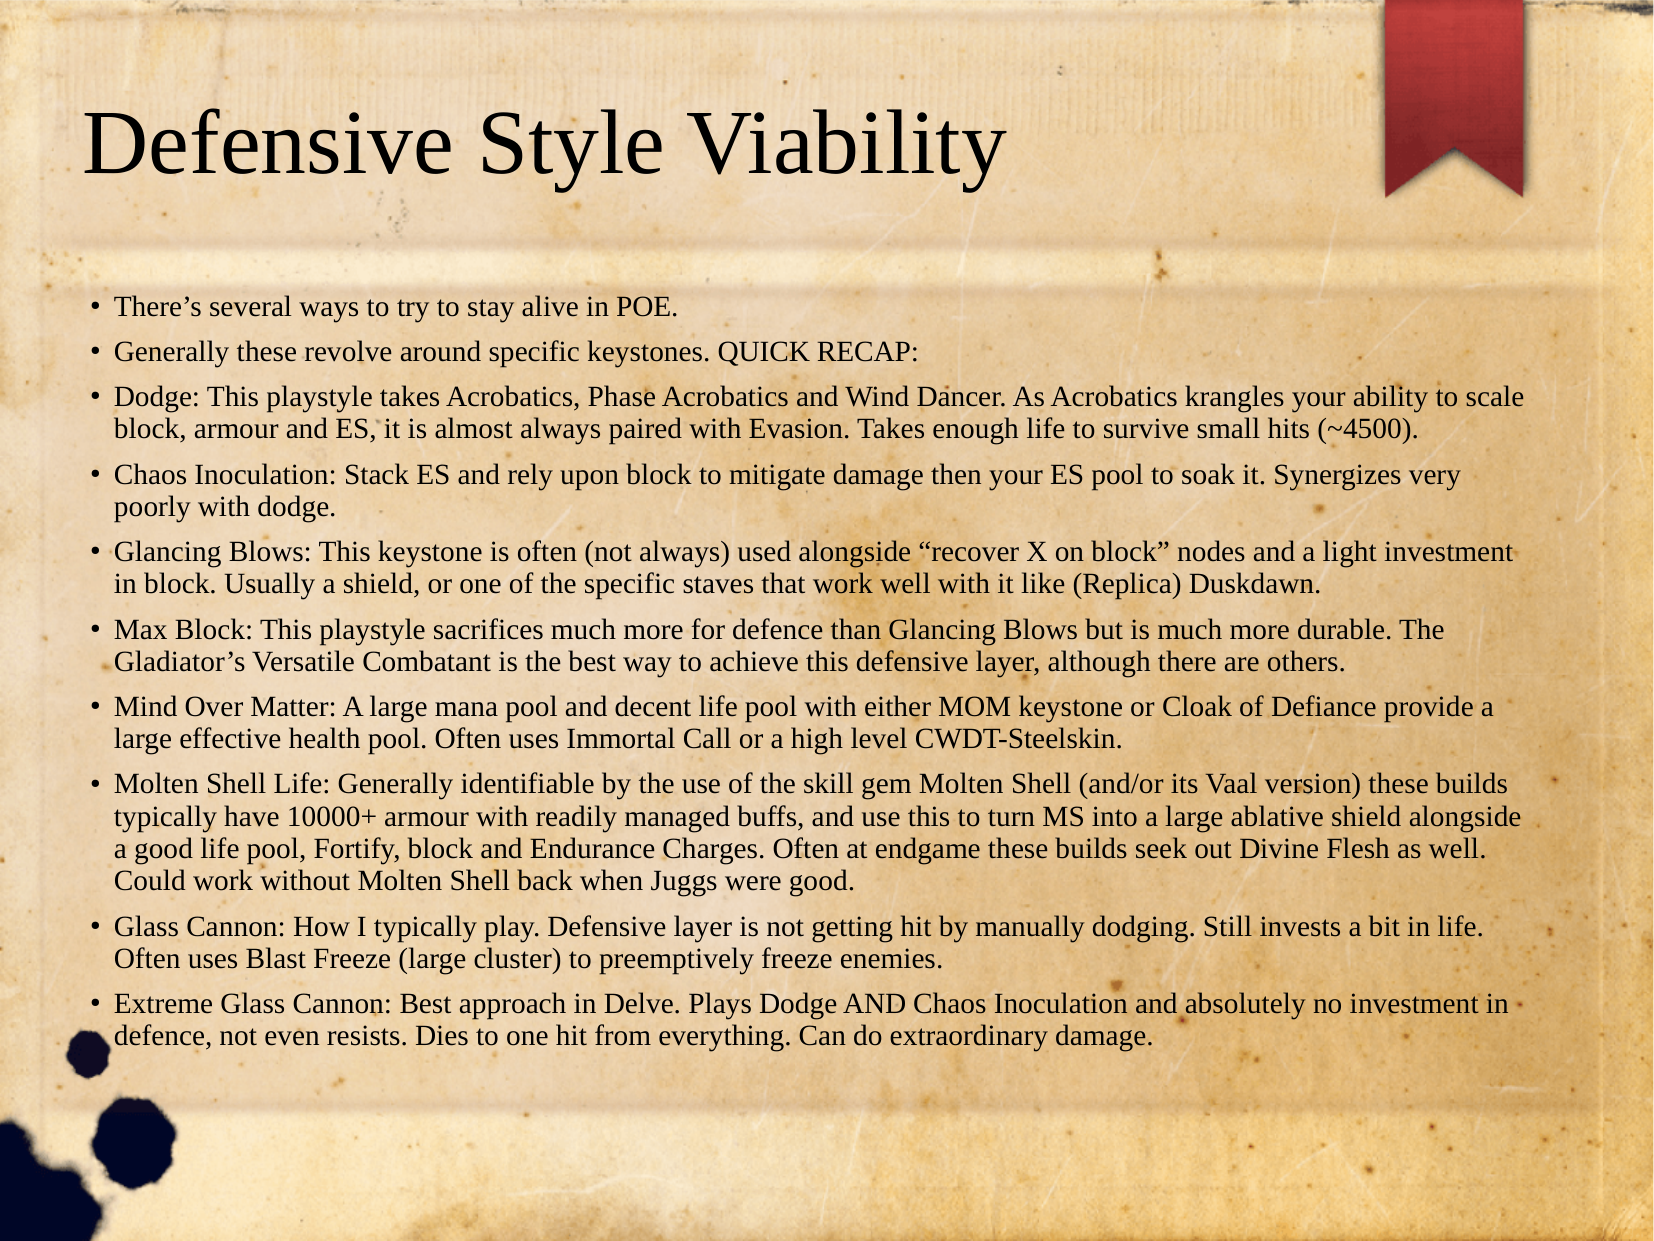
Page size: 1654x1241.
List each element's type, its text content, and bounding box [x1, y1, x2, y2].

picture [0, 0, 1654, 1241]
title Defensive Style Viability [82, 49, 1347, 237]
list There’s several ways to try to stay alive in POE. Generally these revolve around specific keystones. QUICK RECAP: Dodge: This playstyle takes Acrobatics, Phase Acrobatics and Wind Dancer. As Acrobatics krangles your ability to scale block, armour and ES, it is almost always paired with Evasion. Takes enough life to survive small hits (~4500). Chaos Inoculation: Stack ES and rely upon block to mitigate damage then your ES pool to soak it. Synergizes very poorly with dodge. Glancing Blows: This keystone is often (not always) used alongside “recover X on block” nodes and a light investment in block. Usually a shield, or one of the specific staves that work well with it like (Replica) Duskdawn. Max Block: This playstyle sacrifices much more for defence than Glancing Blows but is much more durable. The Gladiator’s Versatile Combatant is the best way to achieve this defensive layer, although there are others. Mind Over Matter: A large mana pool and decent life pool with either MOM keystone or Cloak of Defiance provide a large effective health pool. Often uses Immortal Call or a high level CWDT-Steelskin. Molten Shell Life: Generally identifiable by the use of the skill gem Molten Shell (and/or its Vaal version) these builds typically have 10000+ armour with readily managed buffs, and use this to turn MS into a large ablative shield alongside a good life pool, Fortify, block and Endurance Charges. Often at endgame these builds seek out Divine Flesh as well. Could work without Molten Shell back when Juggs were good. Glass Cannon: How I typically play. Defensive layer is not getting hit by manually dodging. Still invests a bit in life. Often uses Blast Freeze (large cluster) to preemptively freeze enemies. Extreme Glass Cannon: Best approach in Delve. Plays Dodge AND Chaos Inoculation and absolutely no investment in defence, not even resists. Dies to one hit from everything. Can do extraordinary damage. [82, 290, 1538, 1063]
